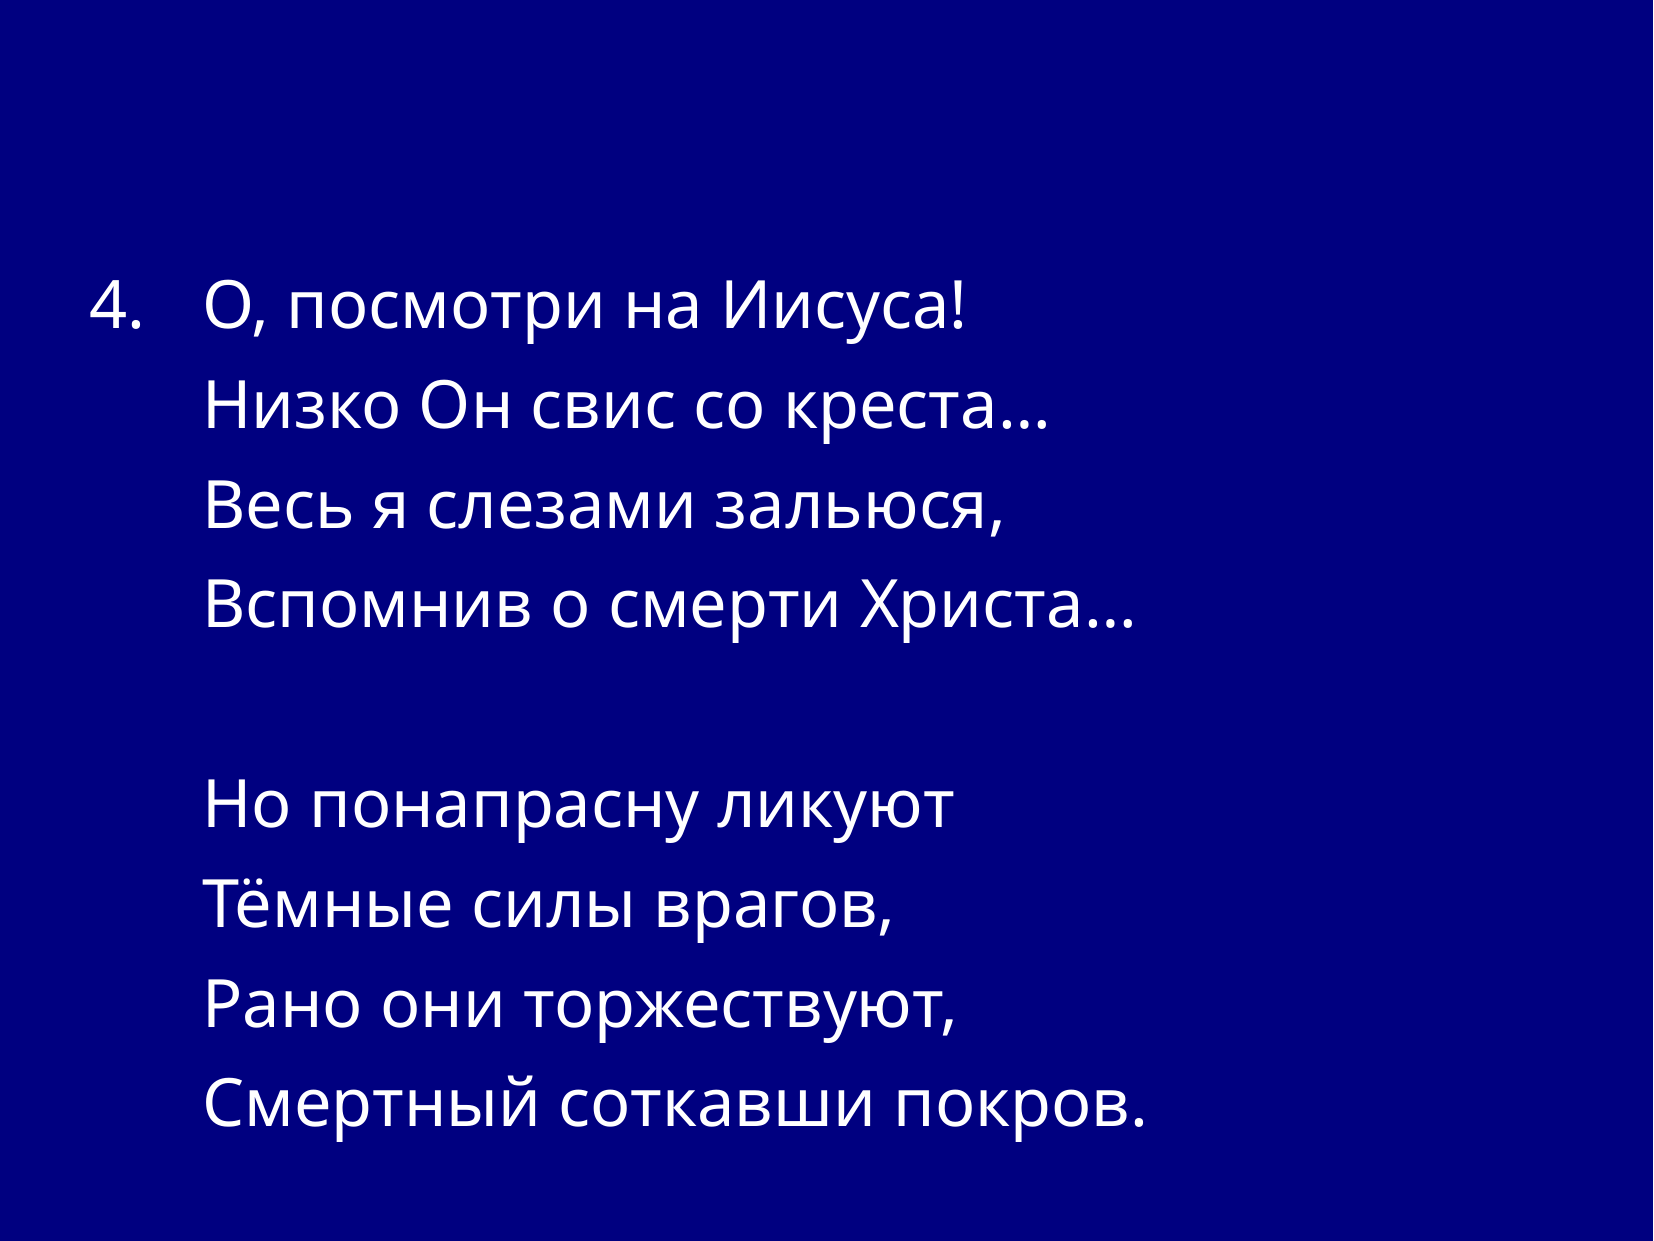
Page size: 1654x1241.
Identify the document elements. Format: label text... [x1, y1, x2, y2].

text_box 4. О, посмотри на Иисуса! Низко Он свис со креста… Весь я слезами зальюся, Вспомнив о смерти Христа… Но понапрасну ликуют Тёмные силы врагов, Рано они торжествуют, Смертный соткавши покров. [75, 150, 1576, 1163]
